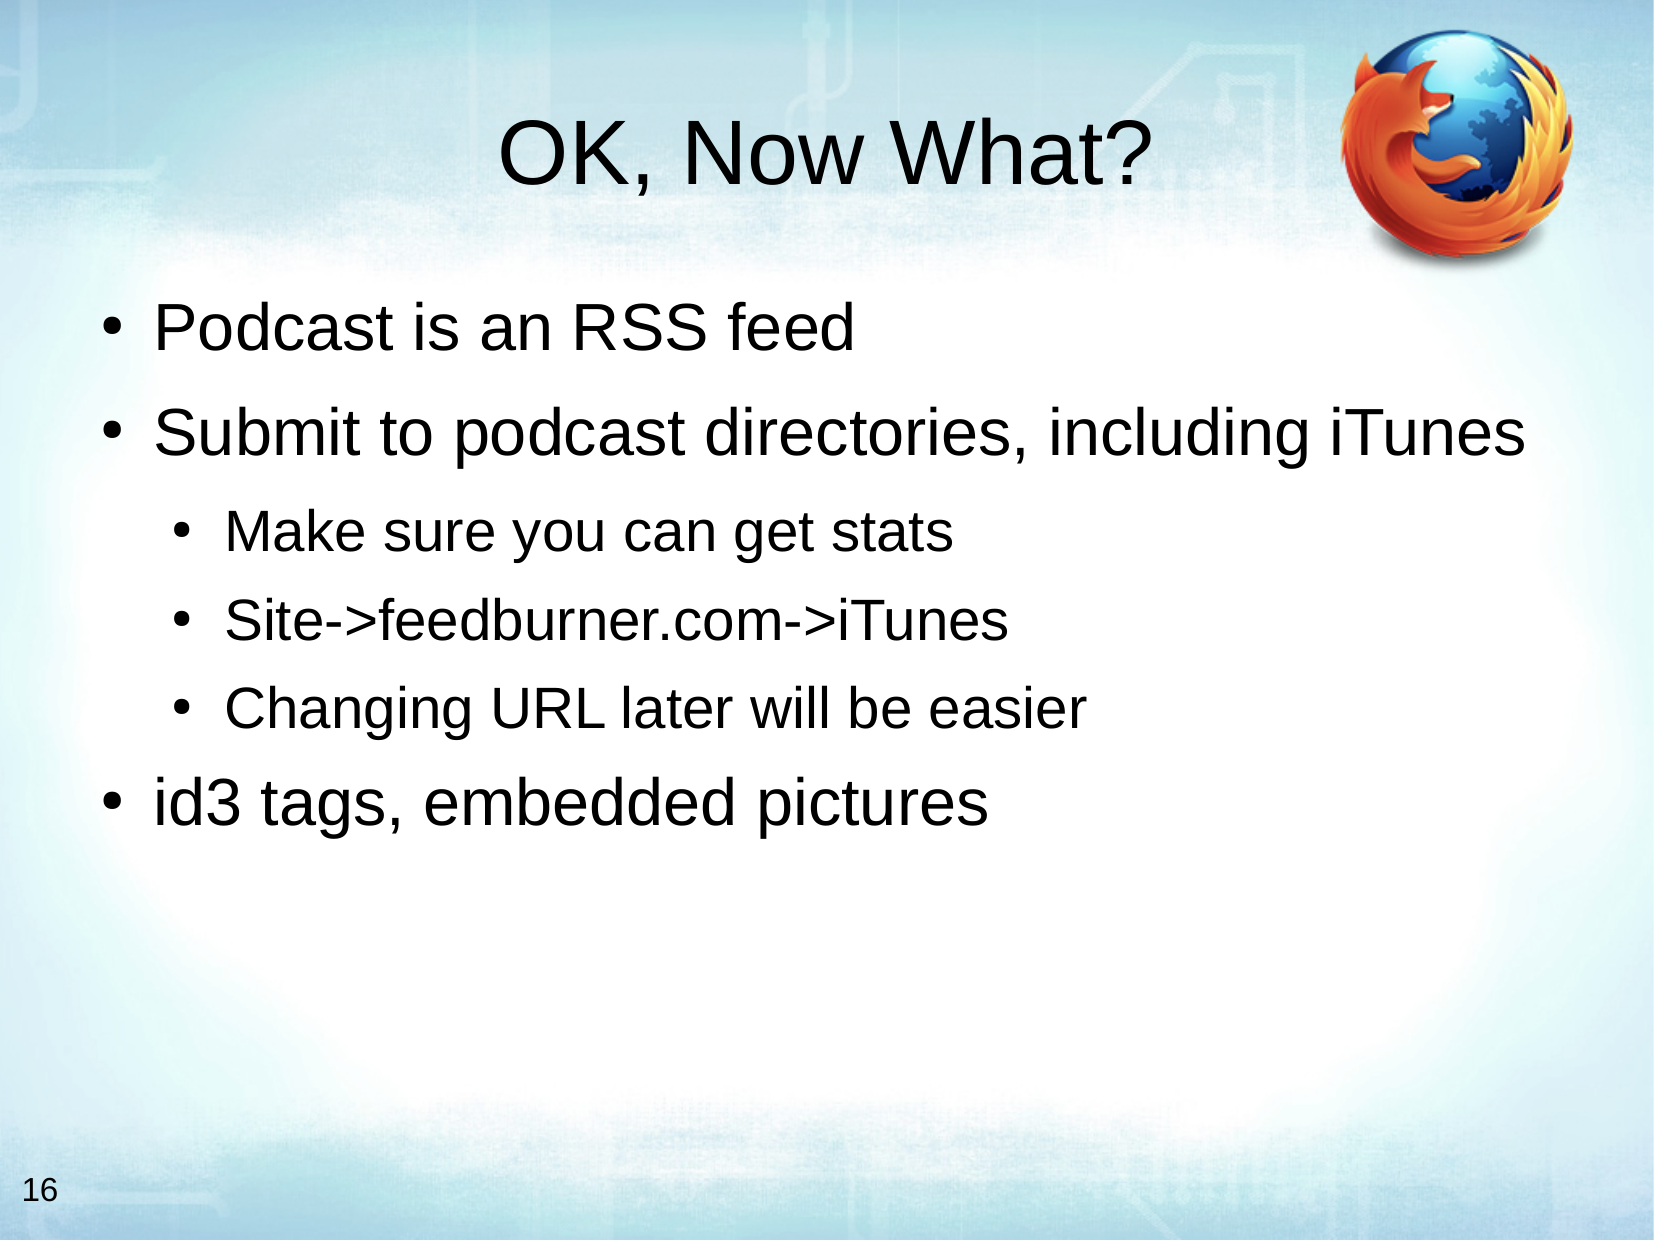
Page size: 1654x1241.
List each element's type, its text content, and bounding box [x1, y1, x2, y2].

picture [0, 0, 1654, 1240]
title OK, Now What? [82, 49, 1571, 257]
list Podcast is an RSS feed Submit to podcast directories, including iTunes Make sure you can get stats Site->feedburner.com->iTunes Changing URL later will be easier id3 tags, embedded pictures [82, 290, 1571, 1109]
